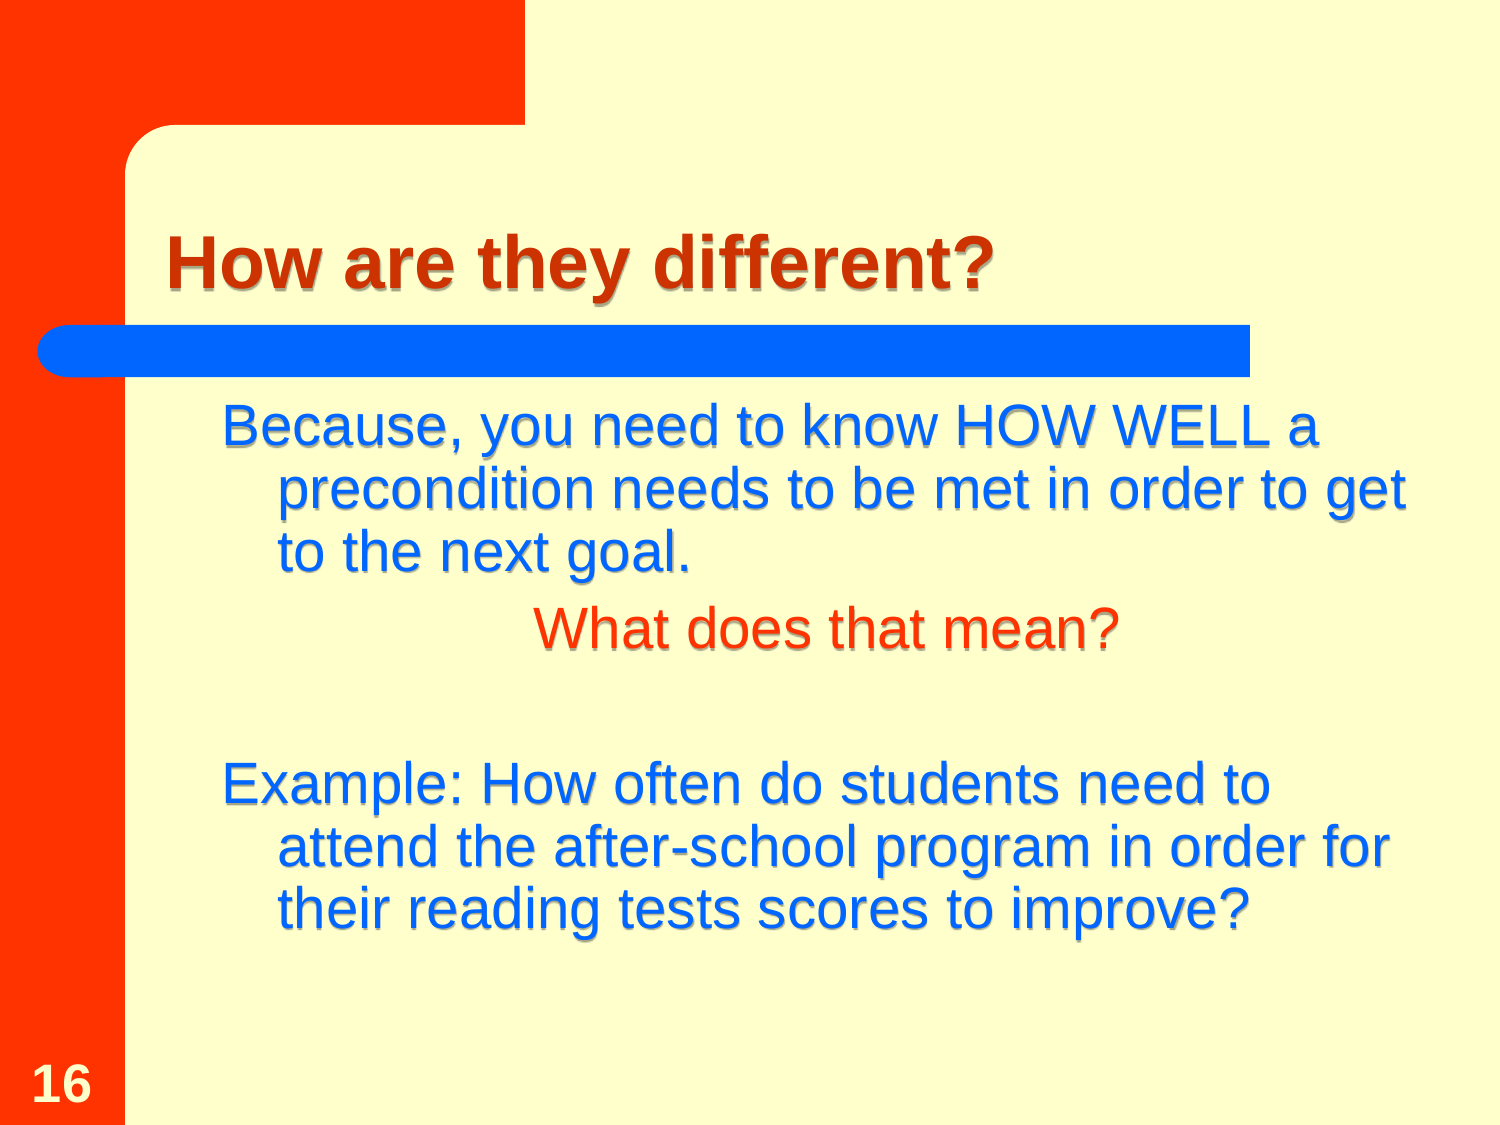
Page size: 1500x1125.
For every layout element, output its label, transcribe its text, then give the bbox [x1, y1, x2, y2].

title How are they different? [150, 125, 1463, 313]
list Because, you need to know HOW WELL a precondition needs to be met in order to get to the next goal. What does that mean? Example: How often do students need to attend the after-school program in order for their reading tests scores to improve? [150, 387, 1463, 1001]
text_box [13, 1040, 111, 1121]
